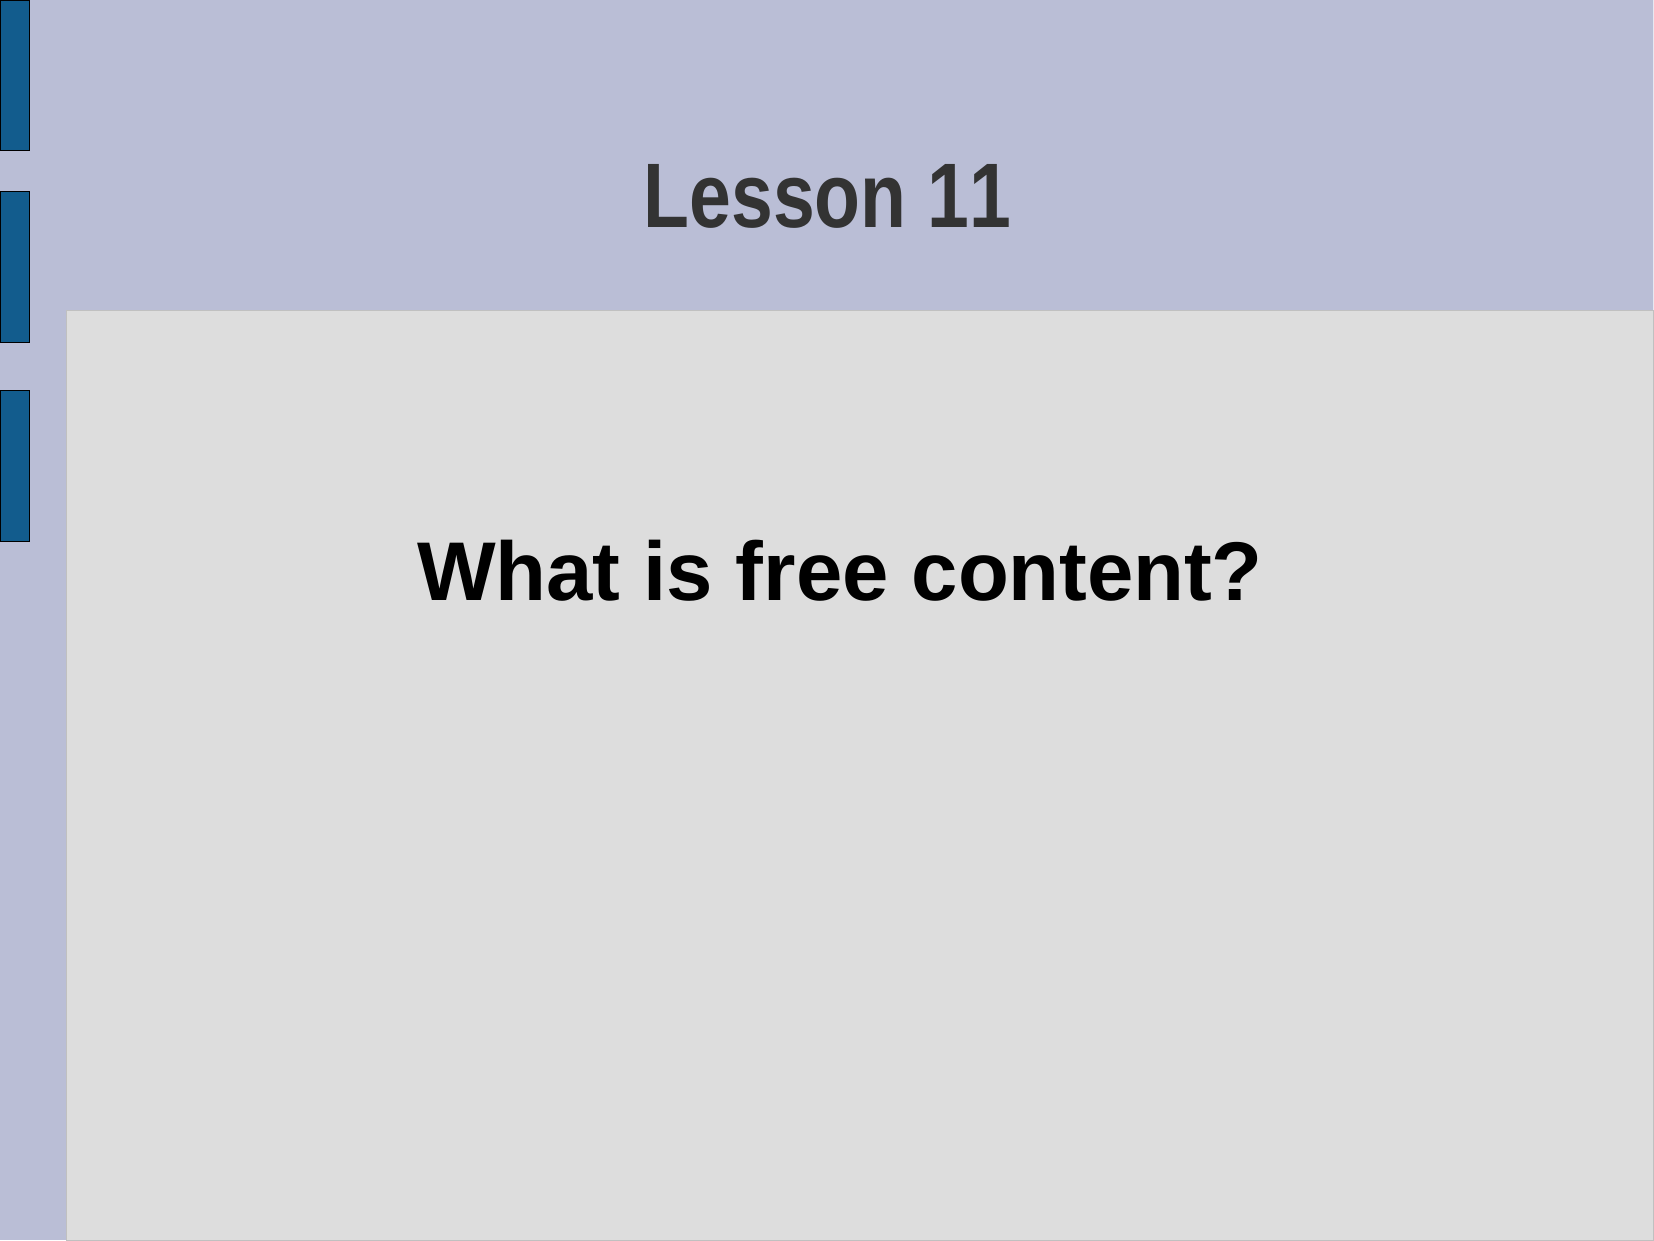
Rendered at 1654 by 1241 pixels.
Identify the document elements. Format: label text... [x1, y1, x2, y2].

list What is free content? [125, 525, 1538, 805]
title Lesson 11 [121, 91, 1534, 299]
